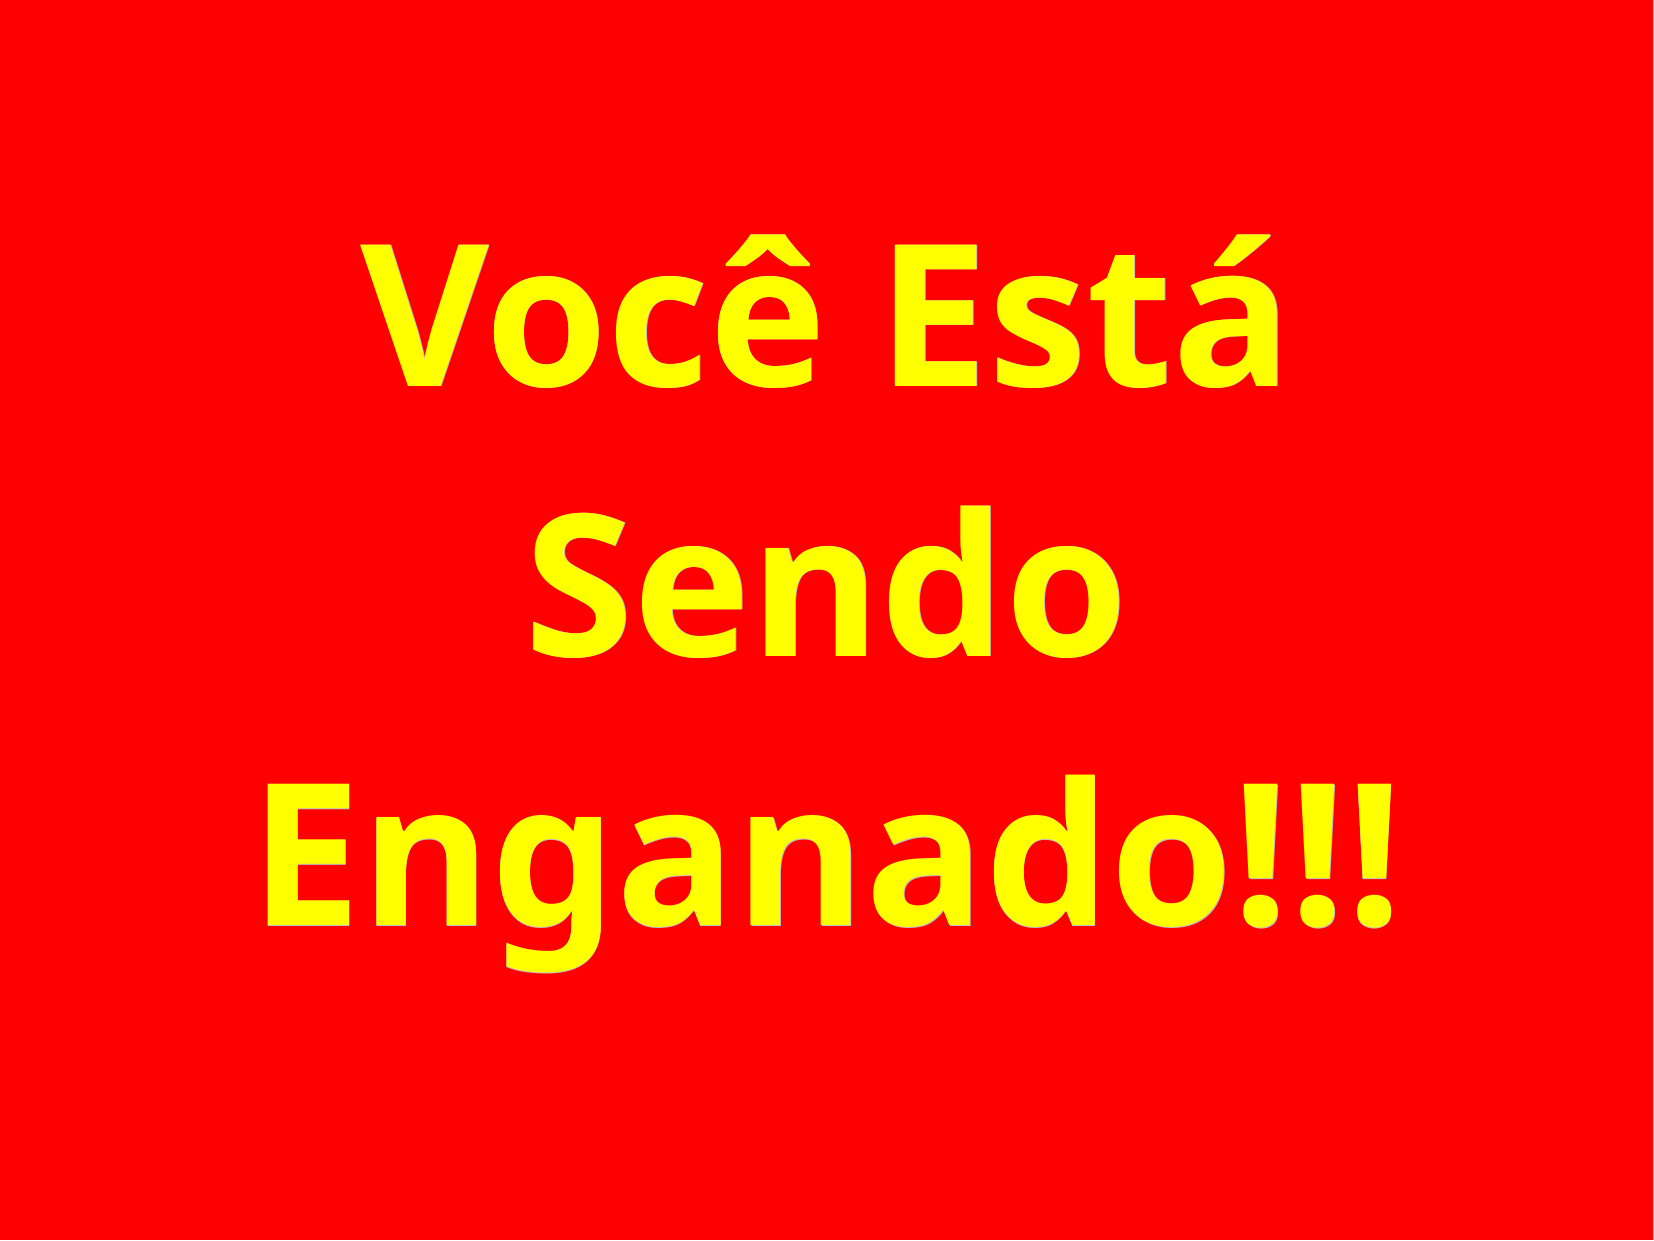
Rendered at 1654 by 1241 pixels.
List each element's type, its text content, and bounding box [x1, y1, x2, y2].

subtitle Você Está Sendo Enganado!!! [82, 49, 1571, 1109]
